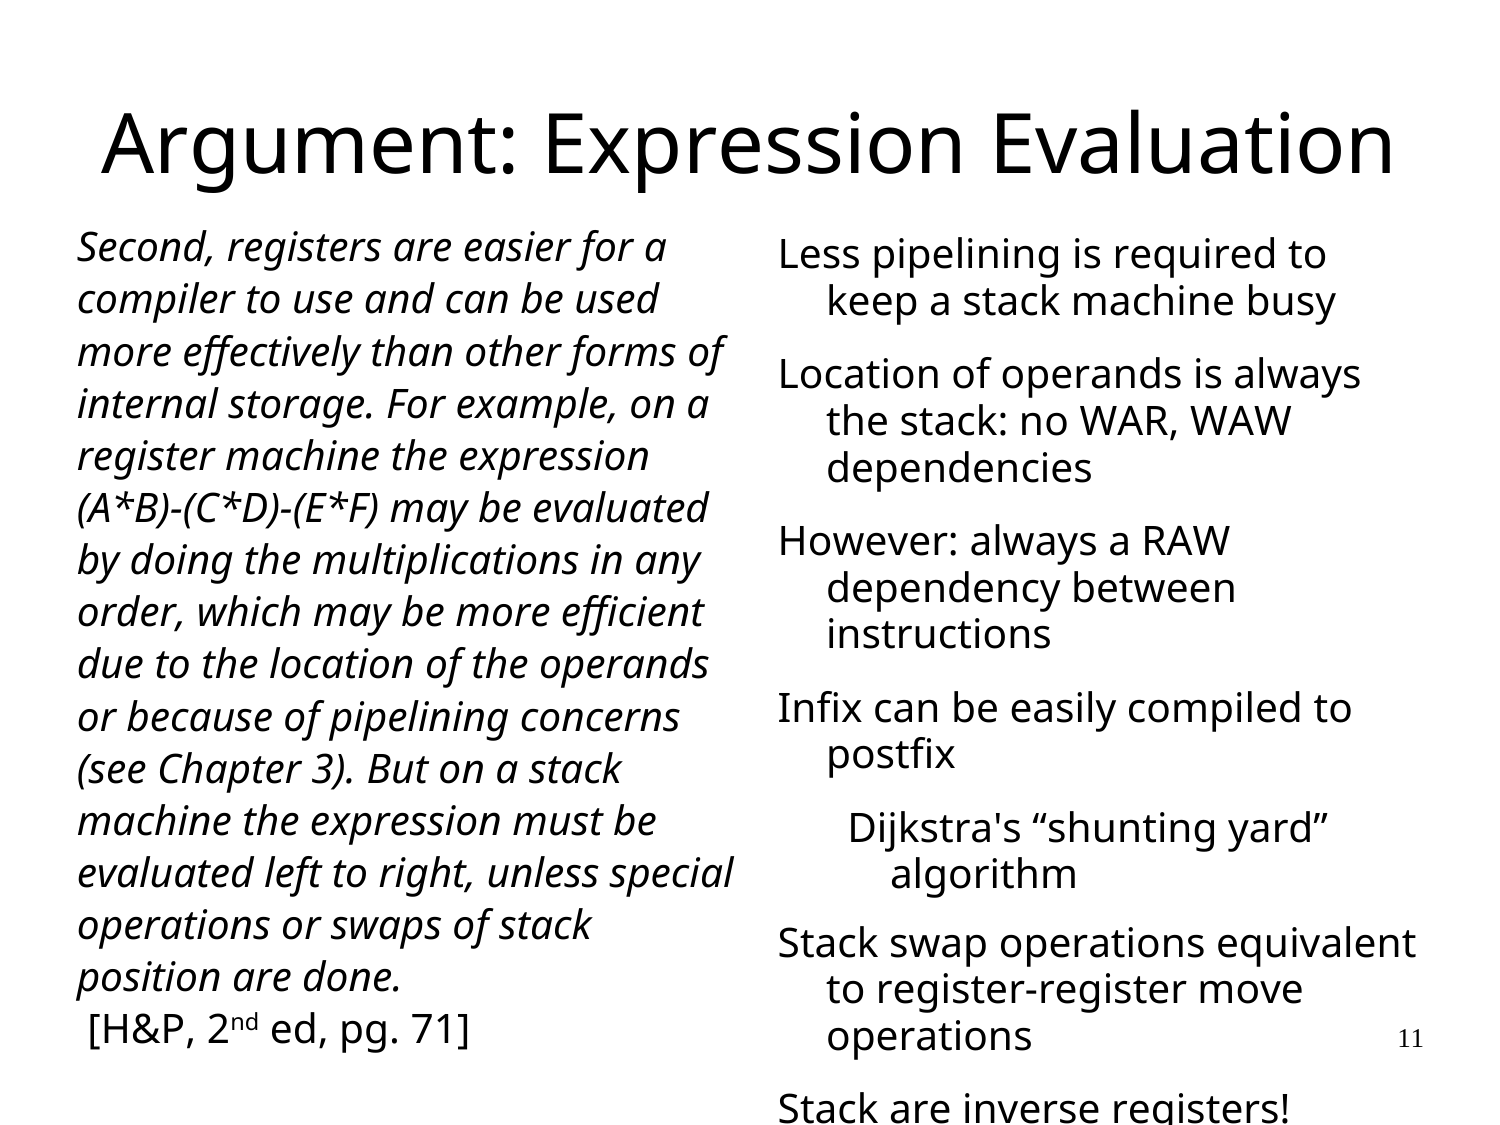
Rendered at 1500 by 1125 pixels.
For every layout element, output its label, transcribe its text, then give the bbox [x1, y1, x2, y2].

list Second, registers are easier for a compiler to use and can be used more effectively than other forms of internal storage. For example, on a register machine the expression (A*B)-(C*D)-(E*F) may be evaluated by doing the multiplications in any order, which may be more efficient due to the location of the operands or because of pipelining concerns (see Chapter 3). But on a stack machine the expression must be evaluated left to right, unless special operations or swaps of stack position are done. [H&P, 2nd ed, pg. 71] [76, 220, 736, 1090]
title Argument: Expression Evaluation [75, 34, 1426, 243]
list Less pipelining is required to keep a stack machine busy Location of operands is always the stack: no WAR, WAW dependencies However: always a RAW dependency between instructions Infix can be easily compiled to postfix Dijkstra's “shunting yard” algorithm Stack swap operations equivalent to register-register move operations Stack are inverse registers! [761, 231, 1421, 1059]
